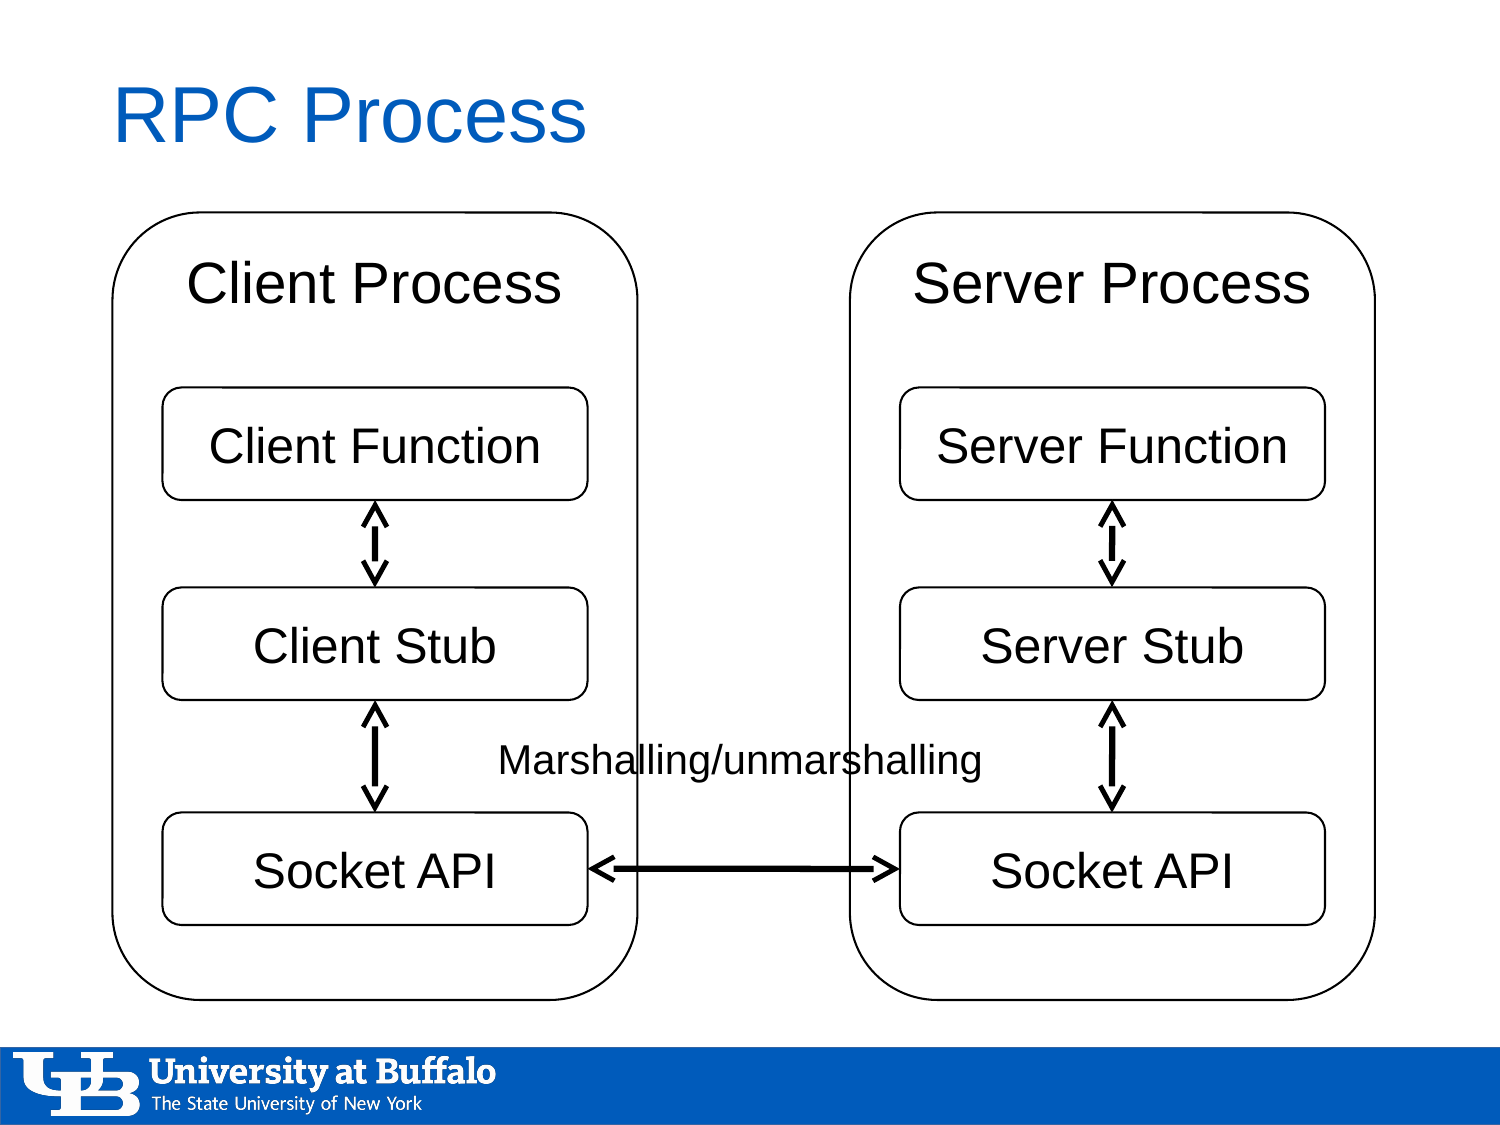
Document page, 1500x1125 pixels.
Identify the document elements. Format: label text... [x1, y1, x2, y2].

text_box Server Stub [899, 587, 1326, 700]
text_box Server Process [849, 212, 1375, 1000]
text_box Server Function [899, 387, 1326, 501]
text_box Socket API [162, 812, 588, 925]
text_box Client Stub [162, 587, 588, 700]
title RPC Process [112, 20, 1309, 209]
text_box Marshalling/unmarshalling [482, 725, 998, 790]
picture [13, 1052, 496, 1116]
text_box Client Function [162, 387, 588, 501]
text_box Client Process [112, 212, 638, 1000]
text_box Socket API [899, 812, 1326, 925]
